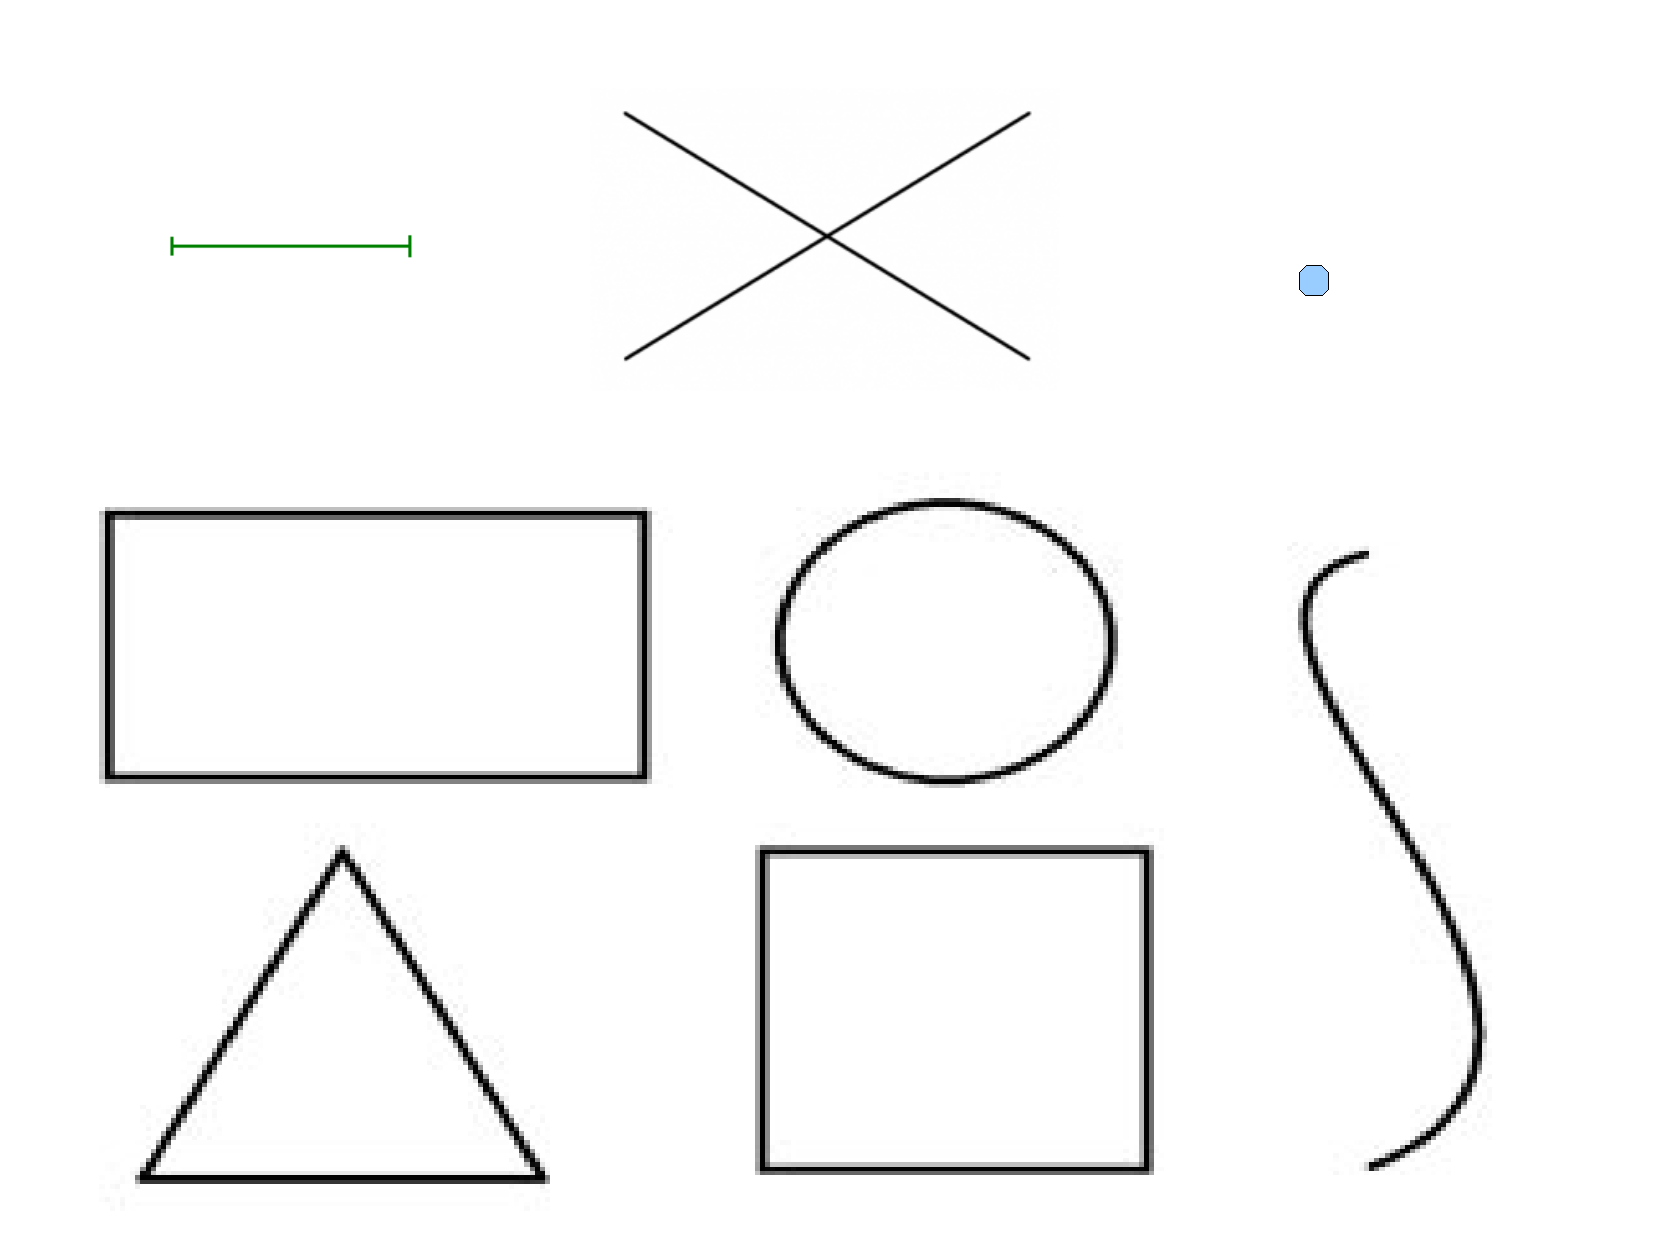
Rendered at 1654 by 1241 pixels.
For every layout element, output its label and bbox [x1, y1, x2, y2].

picture [590, 88, 1060, 391]
picture [59, 472, 1595, 1211]
picture [130, 168, 443, 325]
text_box [1299, 265, 1329, 296]
